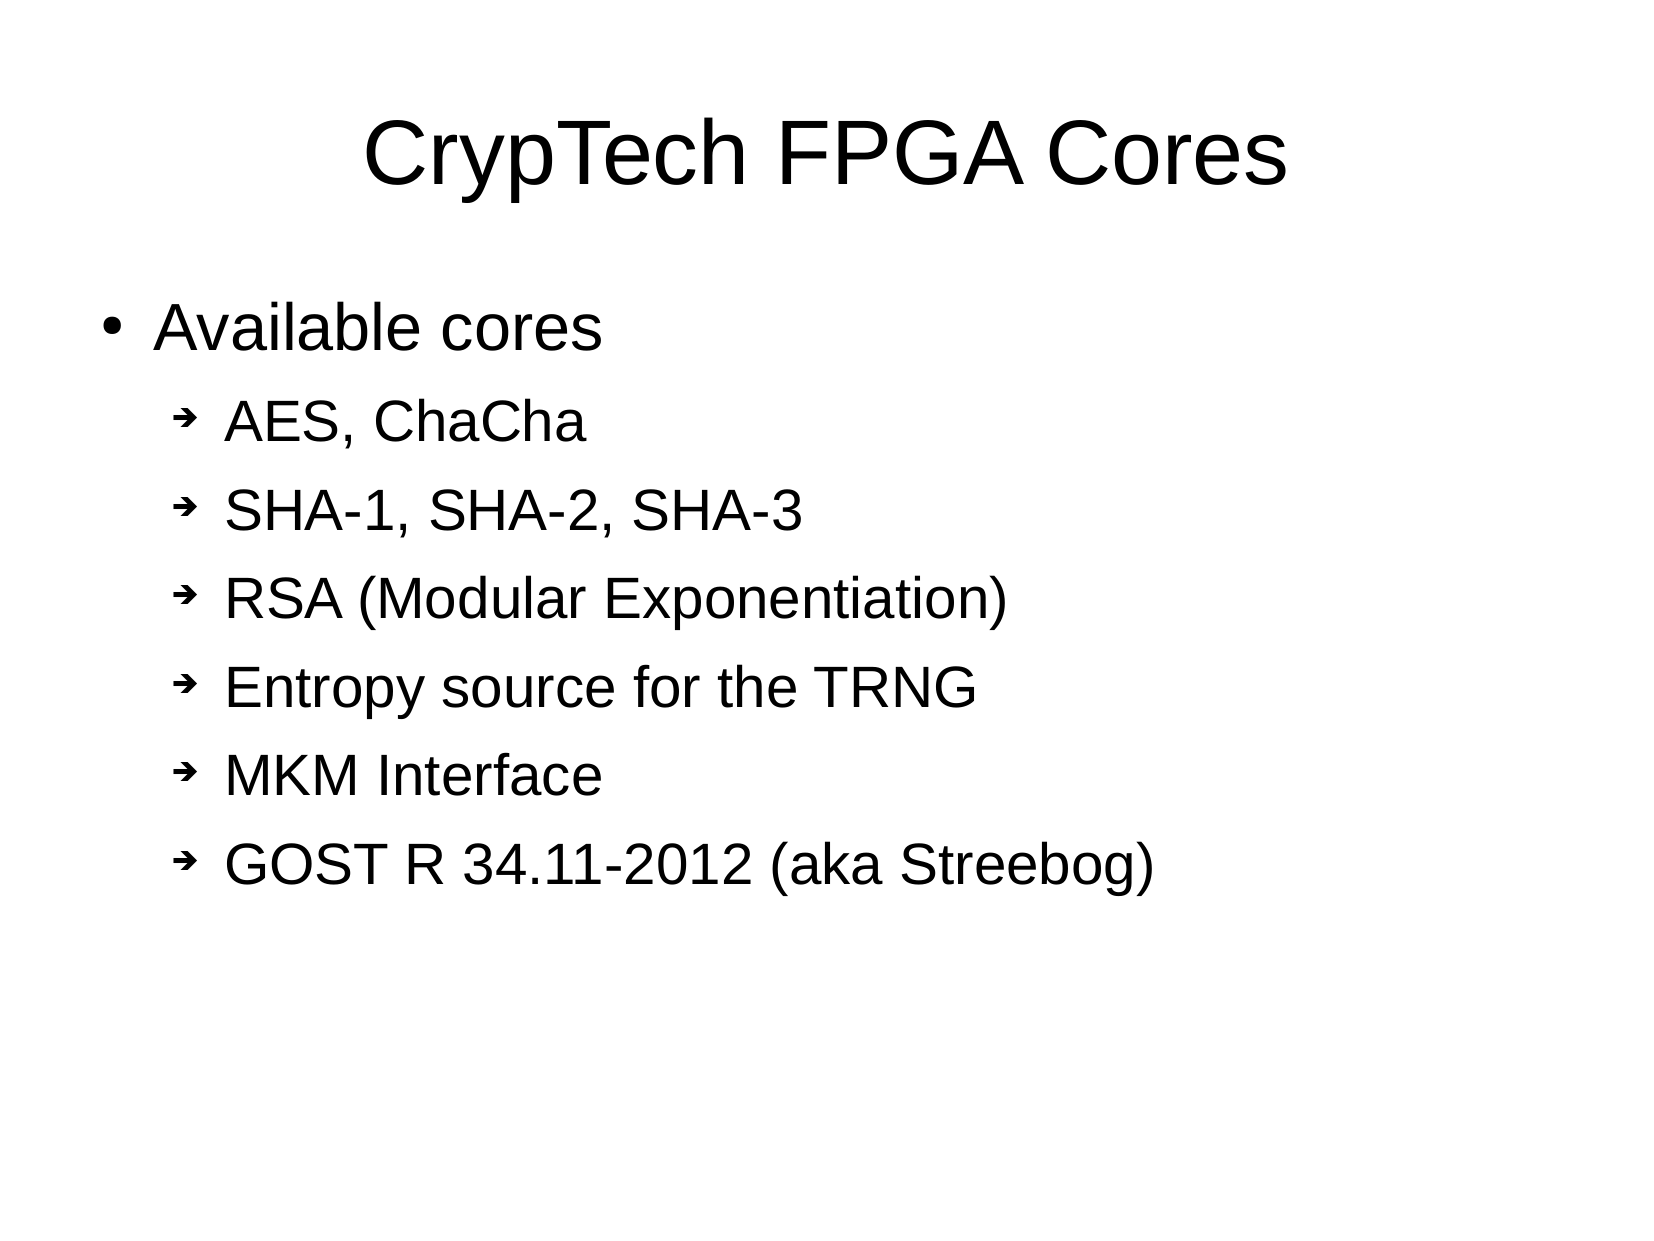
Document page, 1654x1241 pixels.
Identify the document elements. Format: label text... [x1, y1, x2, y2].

title CrypTech FPGA Cores [82, 49, 1571, 257]
list Available cores AES, ChaCha SHA-1, SHA-2, SHA-3 RSA (Modular Exponentiation) Entropy source for the TRNG MKM Interface GOST R 34.11-2012 (aka Streebog) [82, 290, 1571, 1010]
